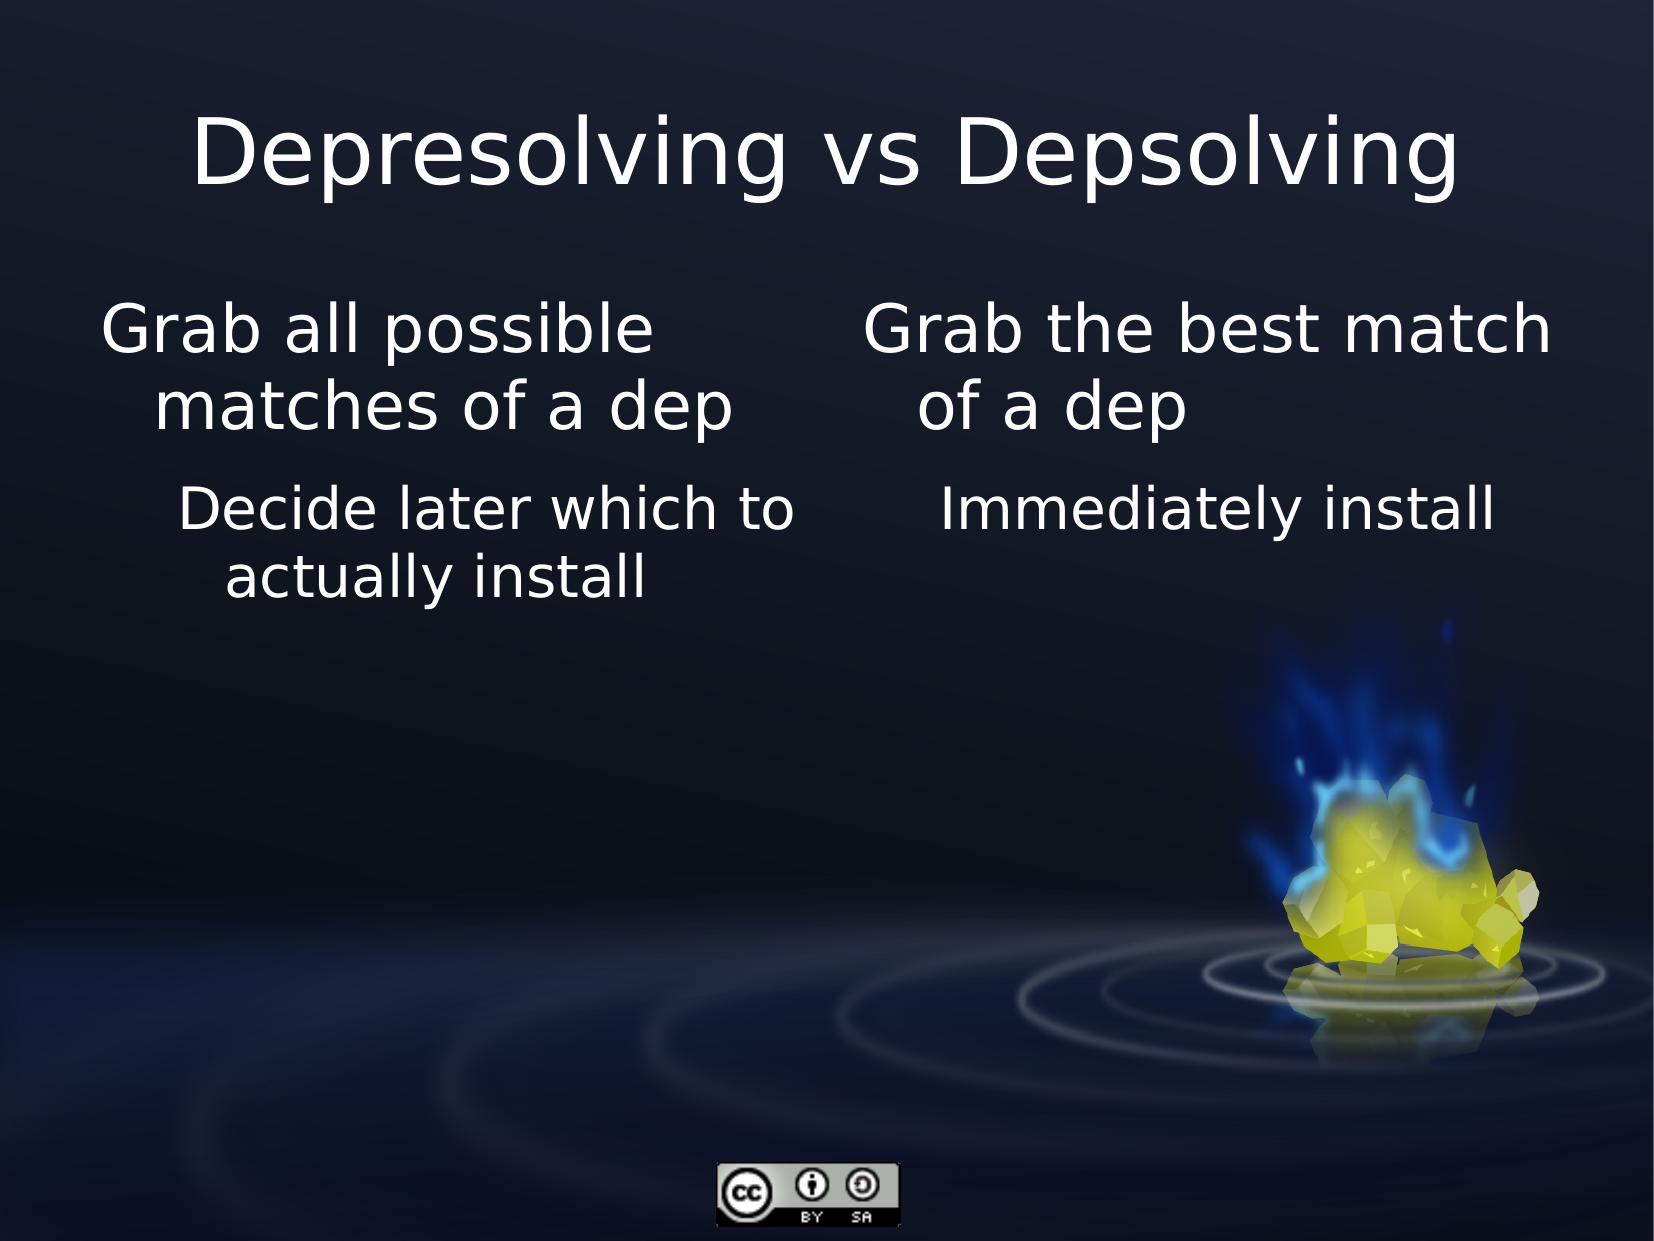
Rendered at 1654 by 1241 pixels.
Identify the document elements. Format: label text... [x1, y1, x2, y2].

picture [0, 0, 1654, 1241]
list Grab the best match of a dep Immediately install [845, 290, 1572, 1094]
title Depresolving vs Depsolving [82, 49, 1571, 257]
list Grab all possible matches of a dep Decide later which to actually install [82, 290, 809, 1109]
